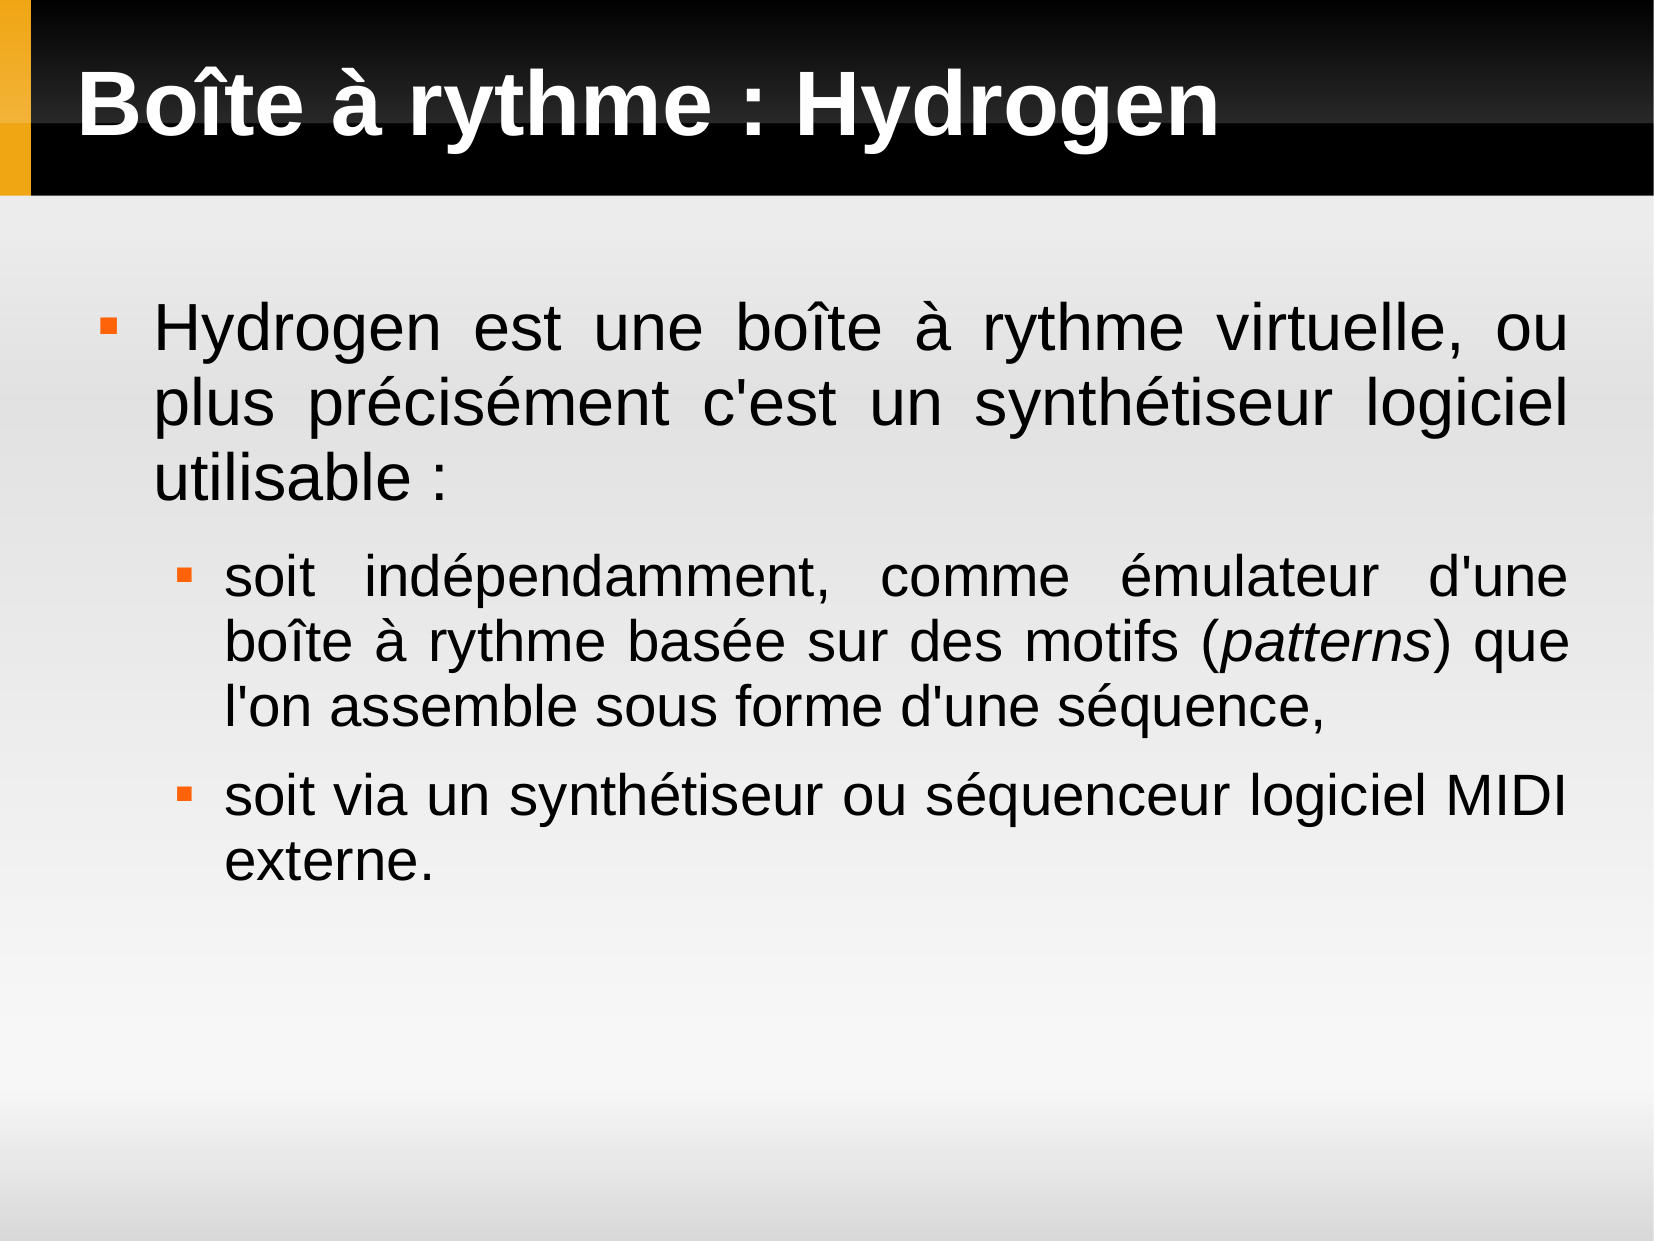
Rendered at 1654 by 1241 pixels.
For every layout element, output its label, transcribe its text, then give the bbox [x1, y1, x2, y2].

title Boîte à rythme : Hydrogen [76, 0, 1565, 208]
picture [0, 0, 1654, 1241]
list Hydrogen est une boîte à rythme virtuelle, ou plus précisément c'est un synthétiseur logiciel utilisable : soit indépendamment, comme émulateur d'une boîte à rythme basée sur des motifs (patterns) que l'on assemble sous forme d'une séquence, soit via un synthétiseur ou séquenceur logiciel MIDI externe. [82, 290, 1571, 1109]
